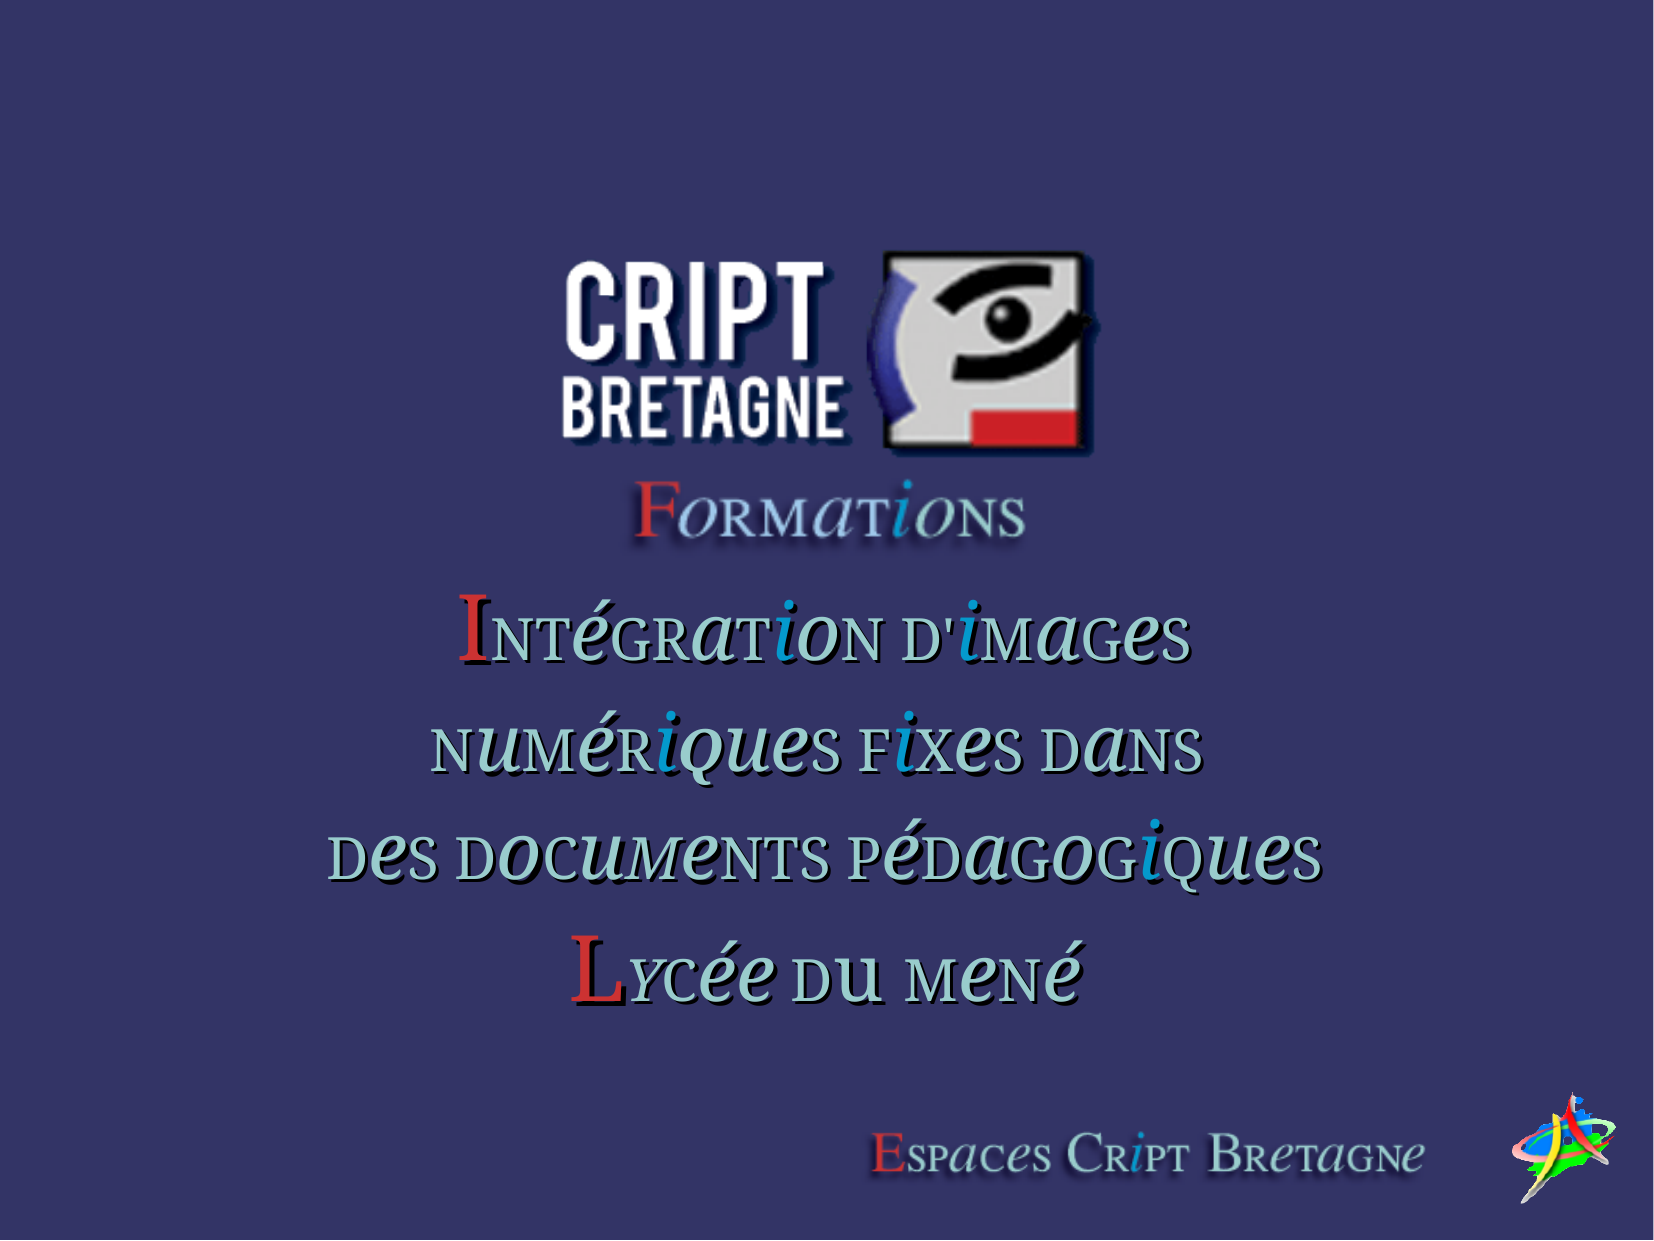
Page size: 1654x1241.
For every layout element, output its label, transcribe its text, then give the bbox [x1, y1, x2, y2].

picture [1505, 1092, 1625, 1211]
text_box INTéGRaTioN D'iMaGeS NuMéRiQueS FiXeS DaNS DeS DoCuMeNTS PéDaGoGiQueS LYCée Du MeNé [307, 554, 1342, 1012]
picture [846, 1127, 1430, 1189]
picture [608, 473, 1053, 554]
picture [530, 228, 1202, 465]
